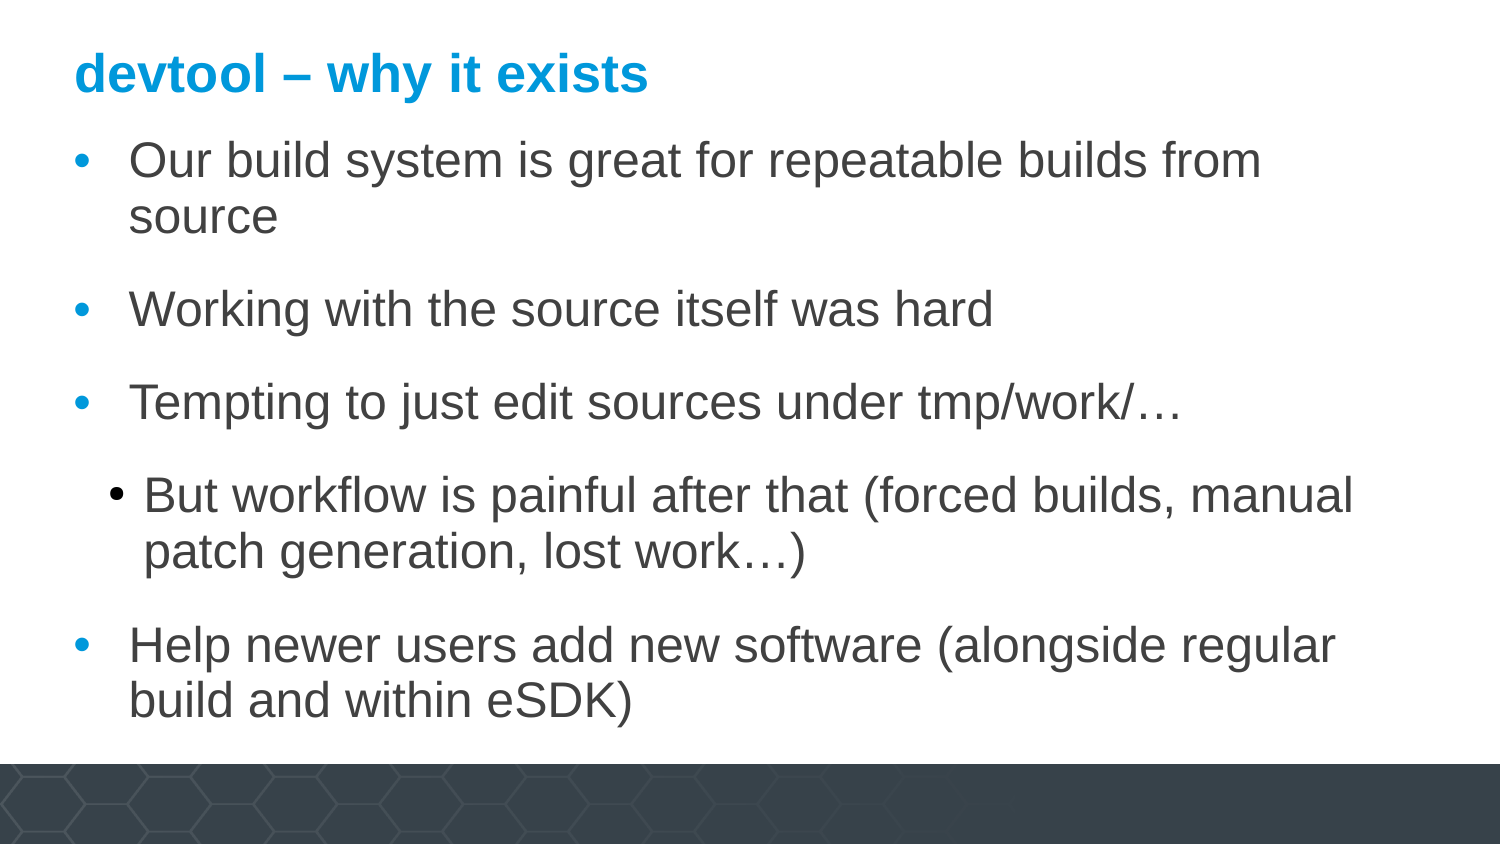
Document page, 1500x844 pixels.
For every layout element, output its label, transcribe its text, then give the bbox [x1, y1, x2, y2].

text_box Our build system is great for repeatable builds from source Working with the source itself was hard Tempting to just edit sources under tmp/work/… But workflow is painful after that (forced builds, manual patch generation, lost work…) Help newer users add new software (alongside regular build and within eSDK) [72, 132, 1422, 738]
text_box devtool – why it exists [74, 50, 1424, 159]
picture [0, 0, 1500, 844]
